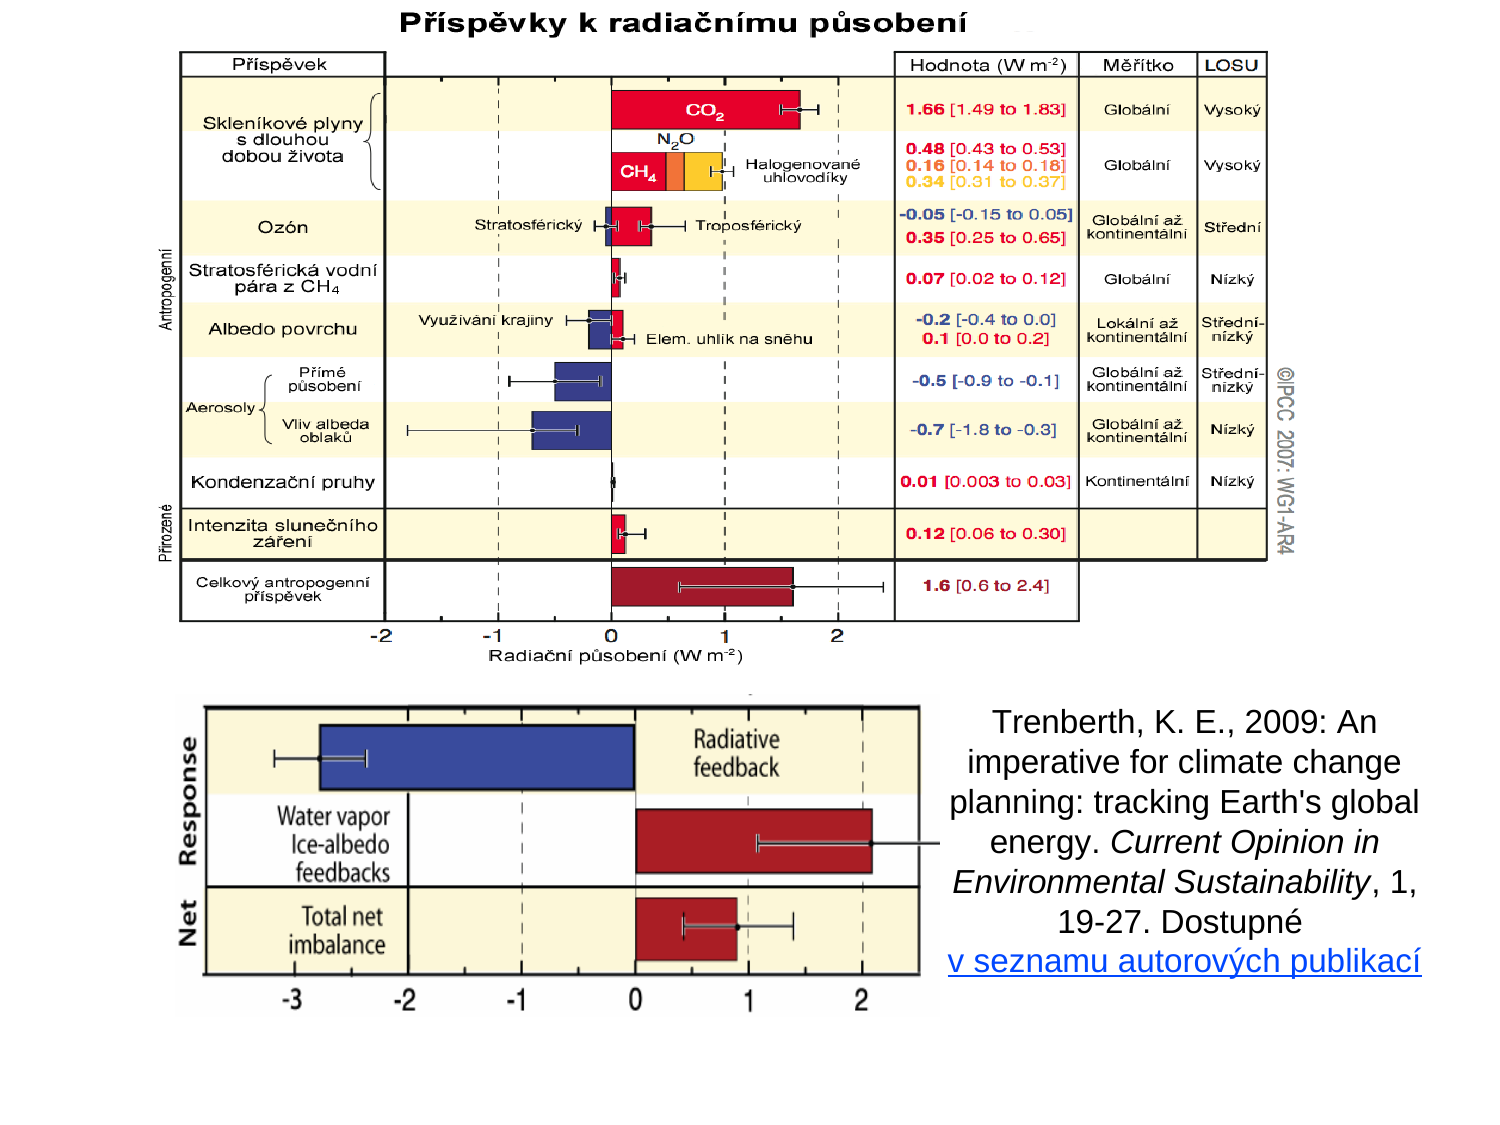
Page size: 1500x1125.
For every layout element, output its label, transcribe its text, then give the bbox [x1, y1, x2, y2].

chart [154, 680, 975, 1061]
picture [151, 0, 1300, 680]
text_box Trenberth, K. E., 2009: An imperative for climate change planning: tracking Earth's global energy. Current Opinion in Environmental Sustainability, 1, 19-27. Dostupné v seznamu autorových publikací [923, 692, 1447, 988]
